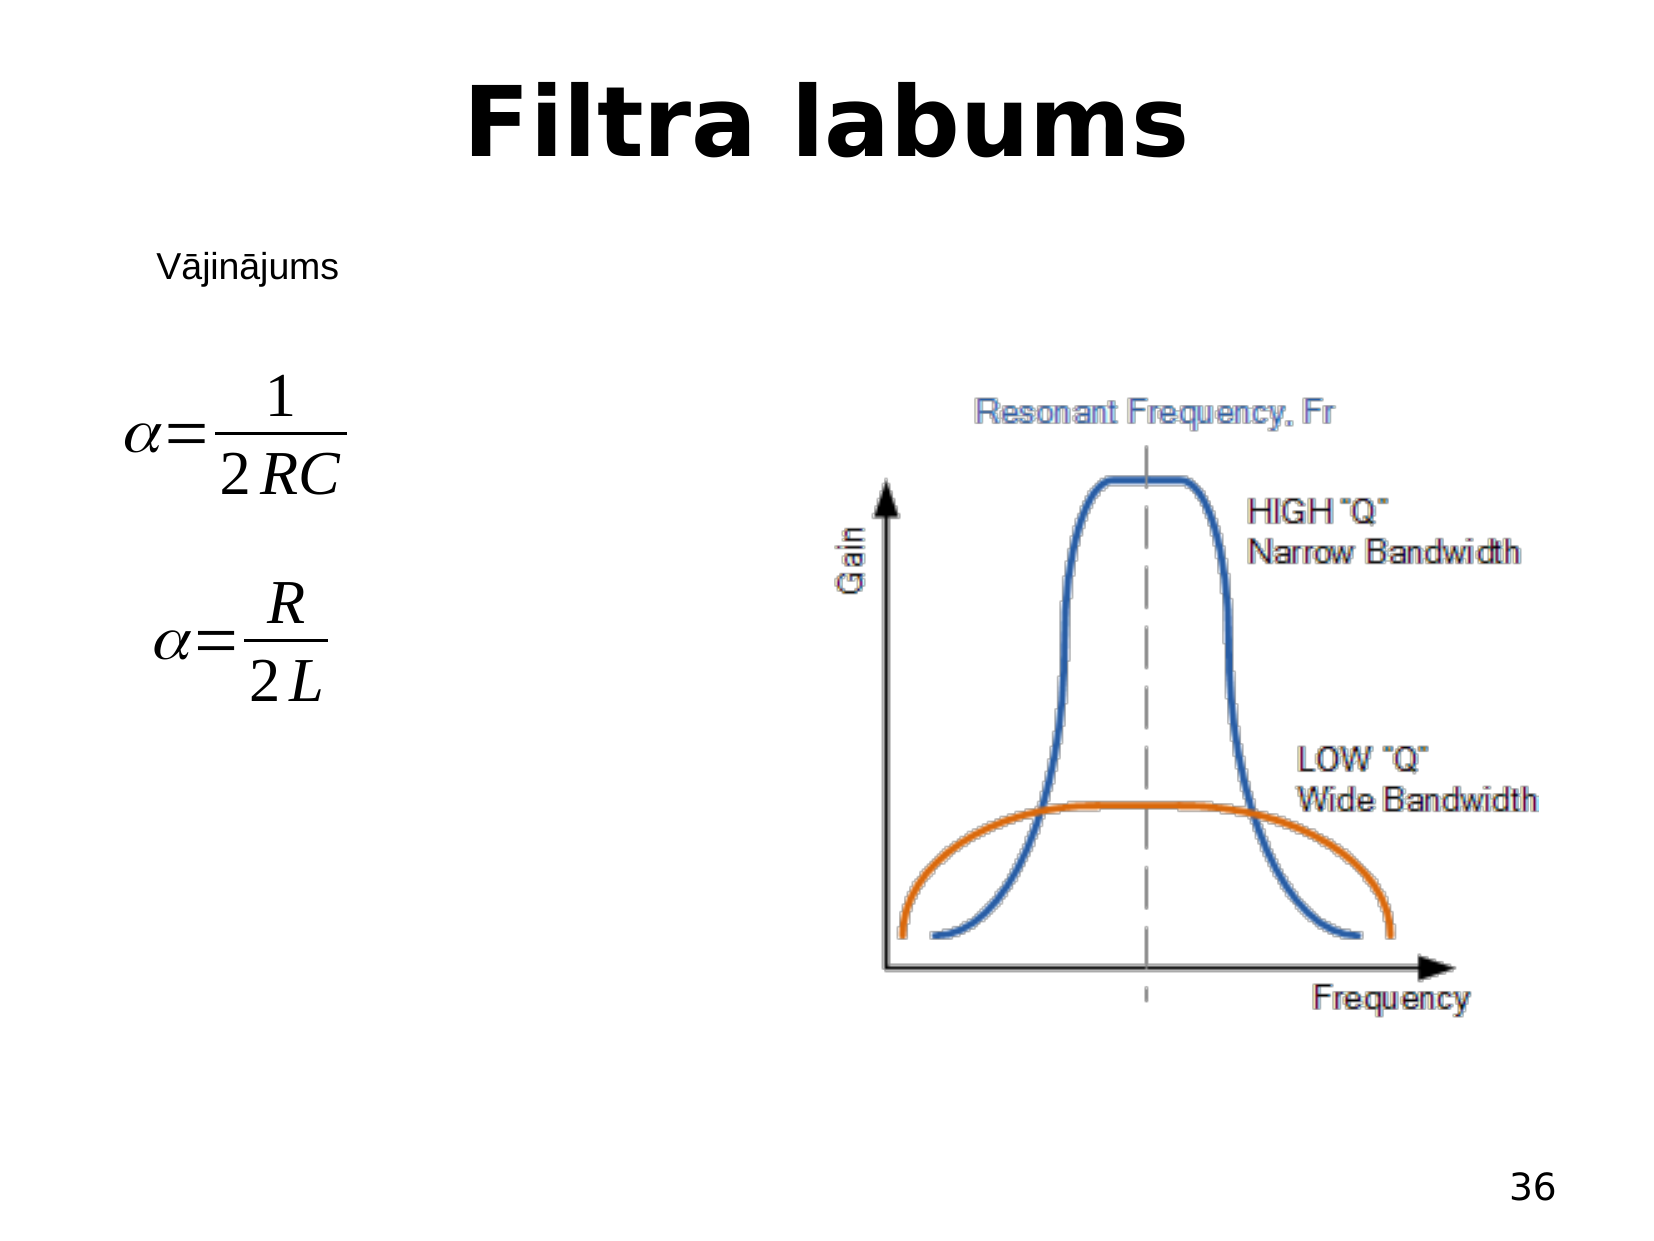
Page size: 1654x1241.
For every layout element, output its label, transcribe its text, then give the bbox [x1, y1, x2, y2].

chart [118, 359, 351, 508]
picture [828, 389, 1539, 1021]
text_box Vājinājums [141, 238, 355, 296]
title Filtra labums [82, 49, 1571, 196]
chart [147, 566, 332, 715]
